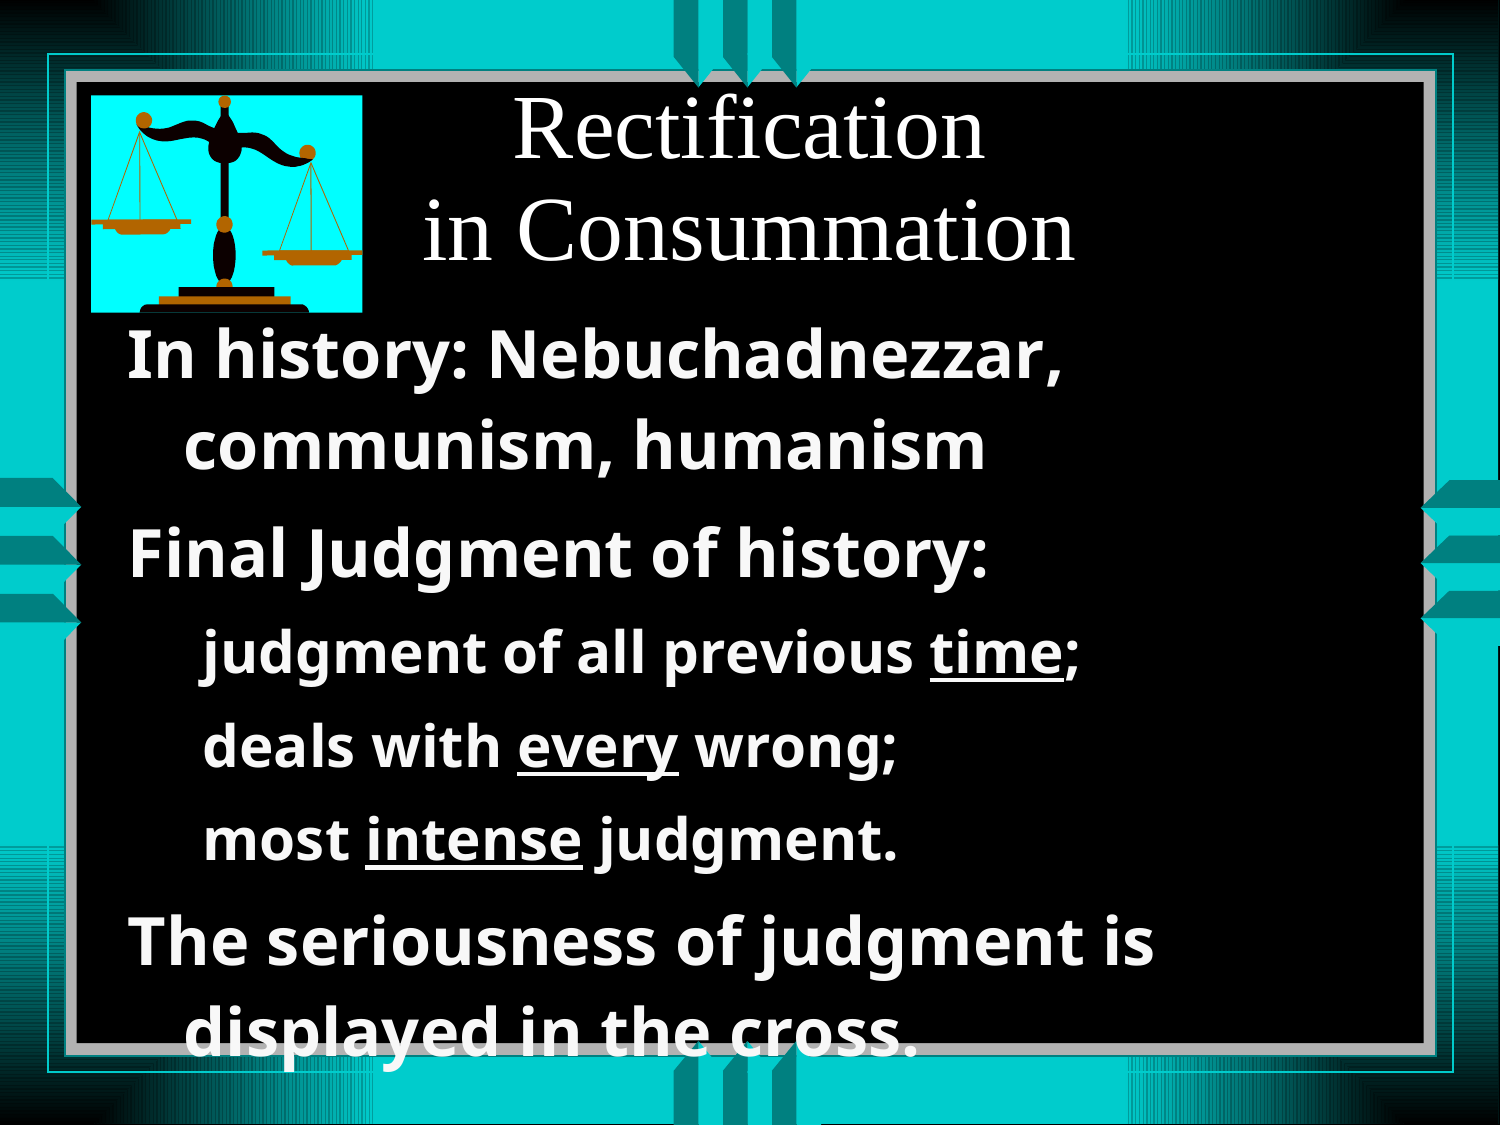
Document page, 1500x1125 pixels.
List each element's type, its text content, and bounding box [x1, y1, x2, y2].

text_box [91, 95, 363, 313]
list In history: Nebuchadnezzar, communism, humanism Final Judgment of history: judgment of all previous time; deals with every wrong; most intense judgment. The seriousness of judgment is displayed in the cross. [112, 299, 1388, 991]
title Rectification in Consummation [112, 69, 1388, 288]
